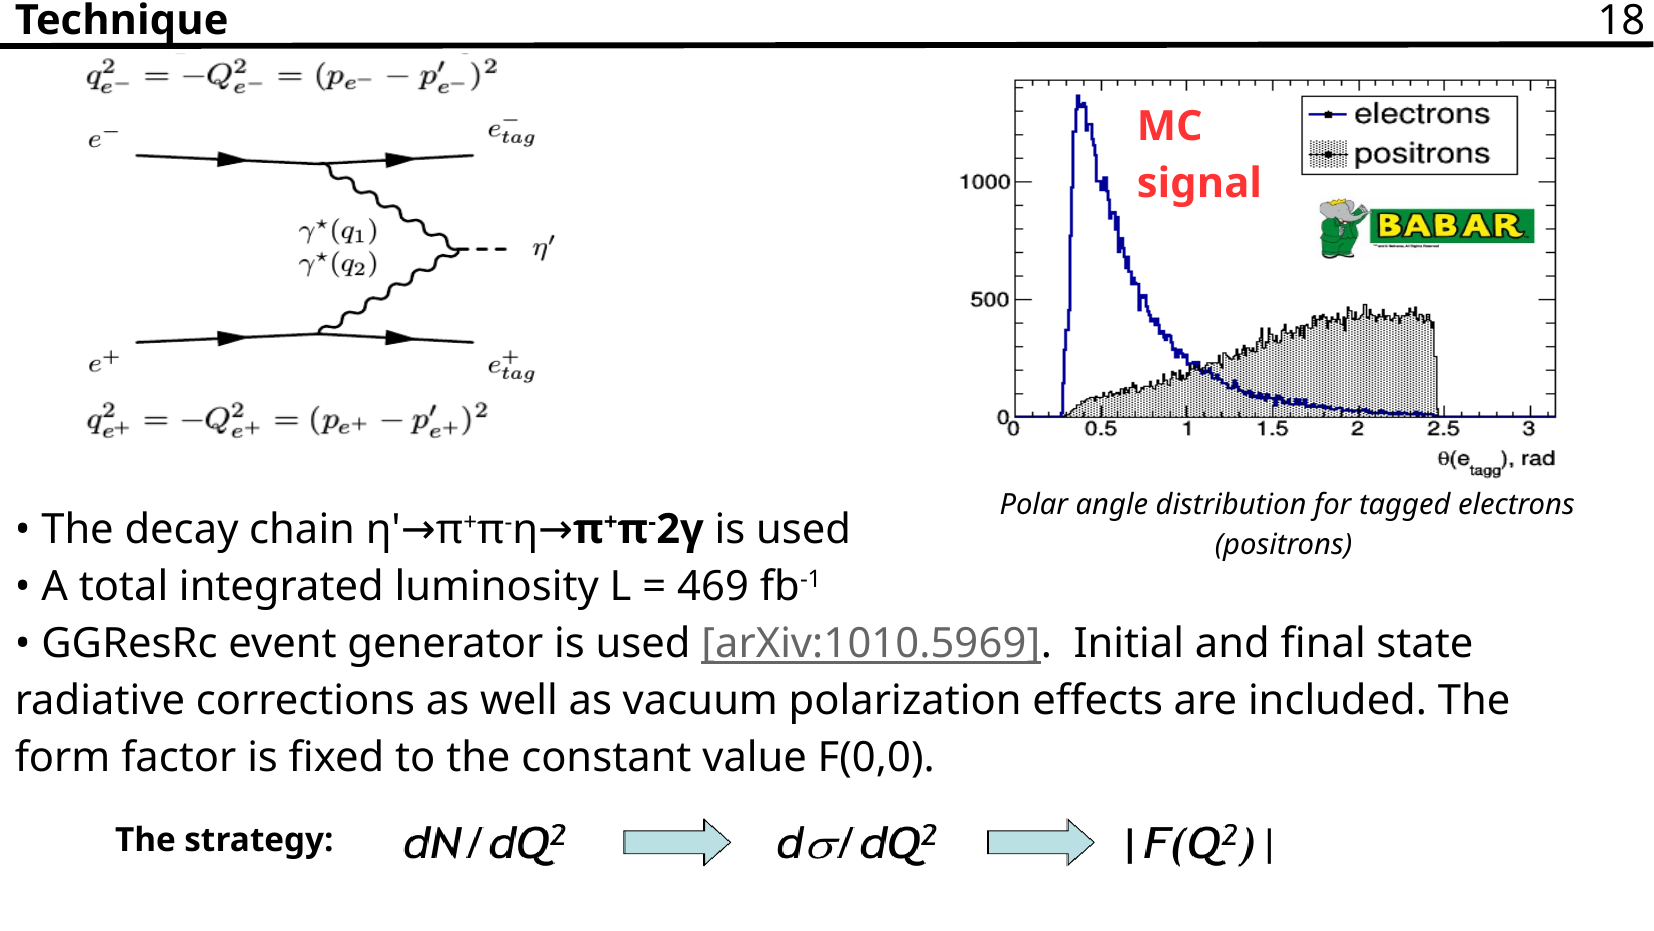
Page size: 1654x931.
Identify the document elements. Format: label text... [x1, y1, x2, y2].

text_box Technique [0, 0, 1312, 43]
picture [23, 110, 579, 442]
text_box Technique [0, 48, 1312, 59]
text_box 18 [1582, 0, 1654, 54]
picture [956, 76, 1571, 476]
text_box Polar angle distribution for tagged electrons (positrons) [921, 476, 1654, 571]
picture [86, 53, 497, 100]
text_box • The decay chain η'→π+π-η→π+π-2γ is used • A total integrated luminosity L = 469 fb-1 • GGResRc event generator is used [arXiv:1010.5969]. Initial and final state radiative corrections as well as vacuum polarization effects are included. The form factor is fixed to the constant value F(0,0). [0, 491, 1583, 931]
text_box MC signal [1122, 88, 1300, 226]
